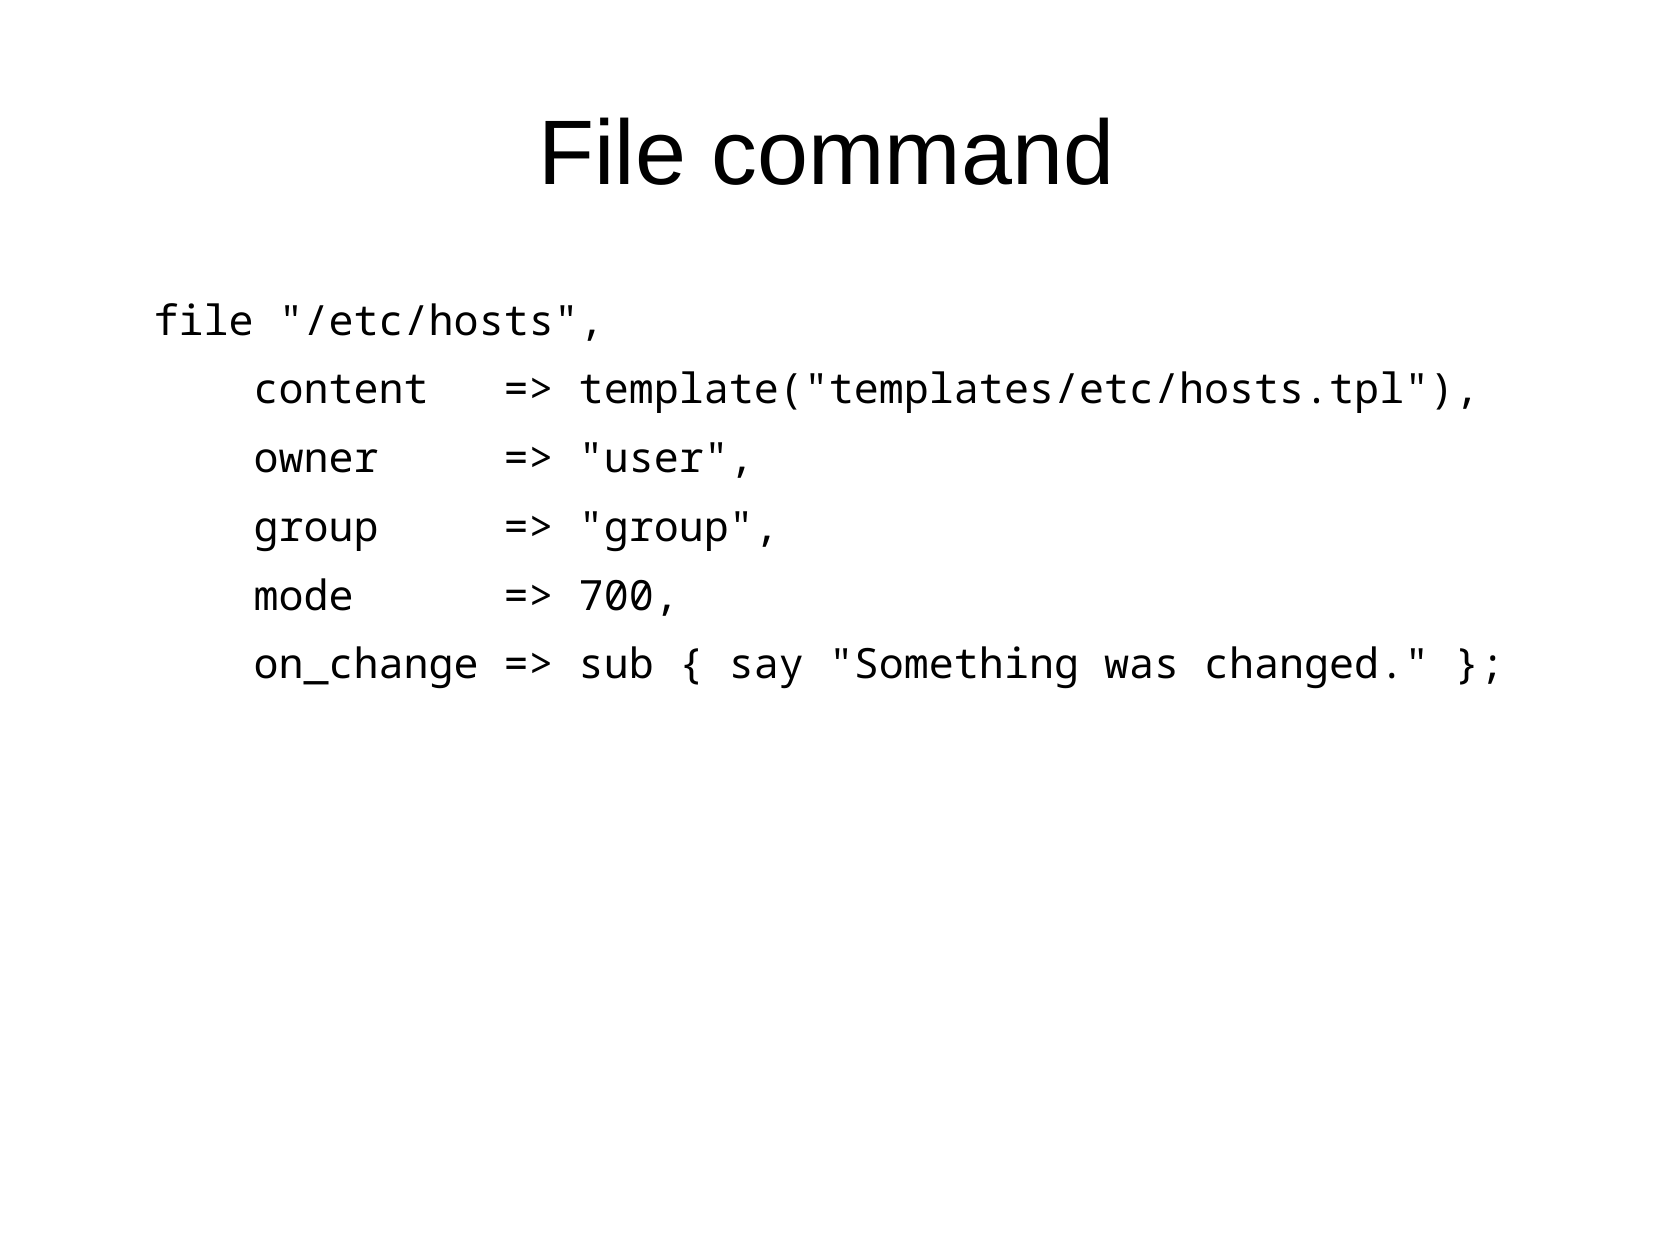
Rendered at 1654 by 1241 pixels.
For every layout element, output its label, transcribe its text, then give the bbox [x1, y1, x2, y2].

list file "/etc/hosts", content => template("templates/etc/hosts.tpl"), owner => "user", group => "group", mode => 700, on_change => sub { say "Something was changed." }; [82, 290, 1571, 1158]
title File command [82, 49, 1571, 257]
